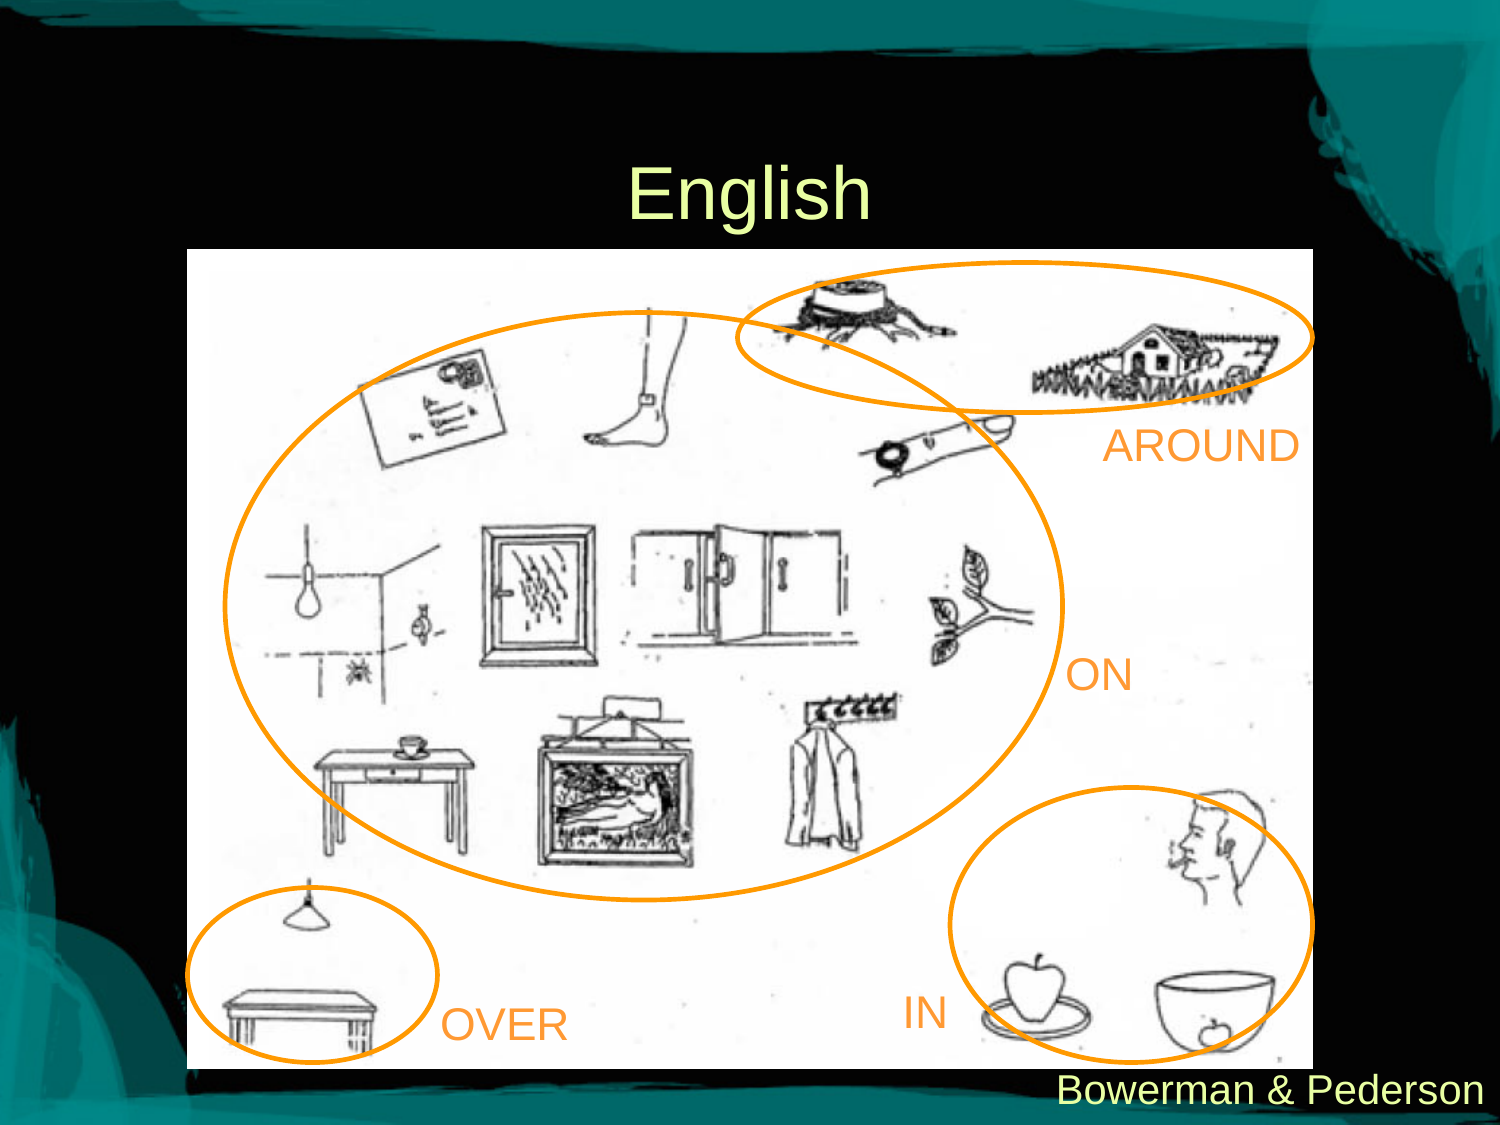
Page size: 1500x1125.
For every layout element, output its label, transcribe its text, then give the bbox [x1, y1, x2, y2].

picture [0, 0, 1500, 1125]
text_box OVER [425, 991, 585, 1059]
text_box IN [887, 978, 964, 1046]
title English [112, 99, 1388, 288]
text_box ON [1050, 641, 1149, 709]
text_box Bowerman & Pederson [1041, 1059, 1500, 1122]
text_box AROUND [1087, 412, 1316, 480]
picture [953, 790, 1310, 1059]
